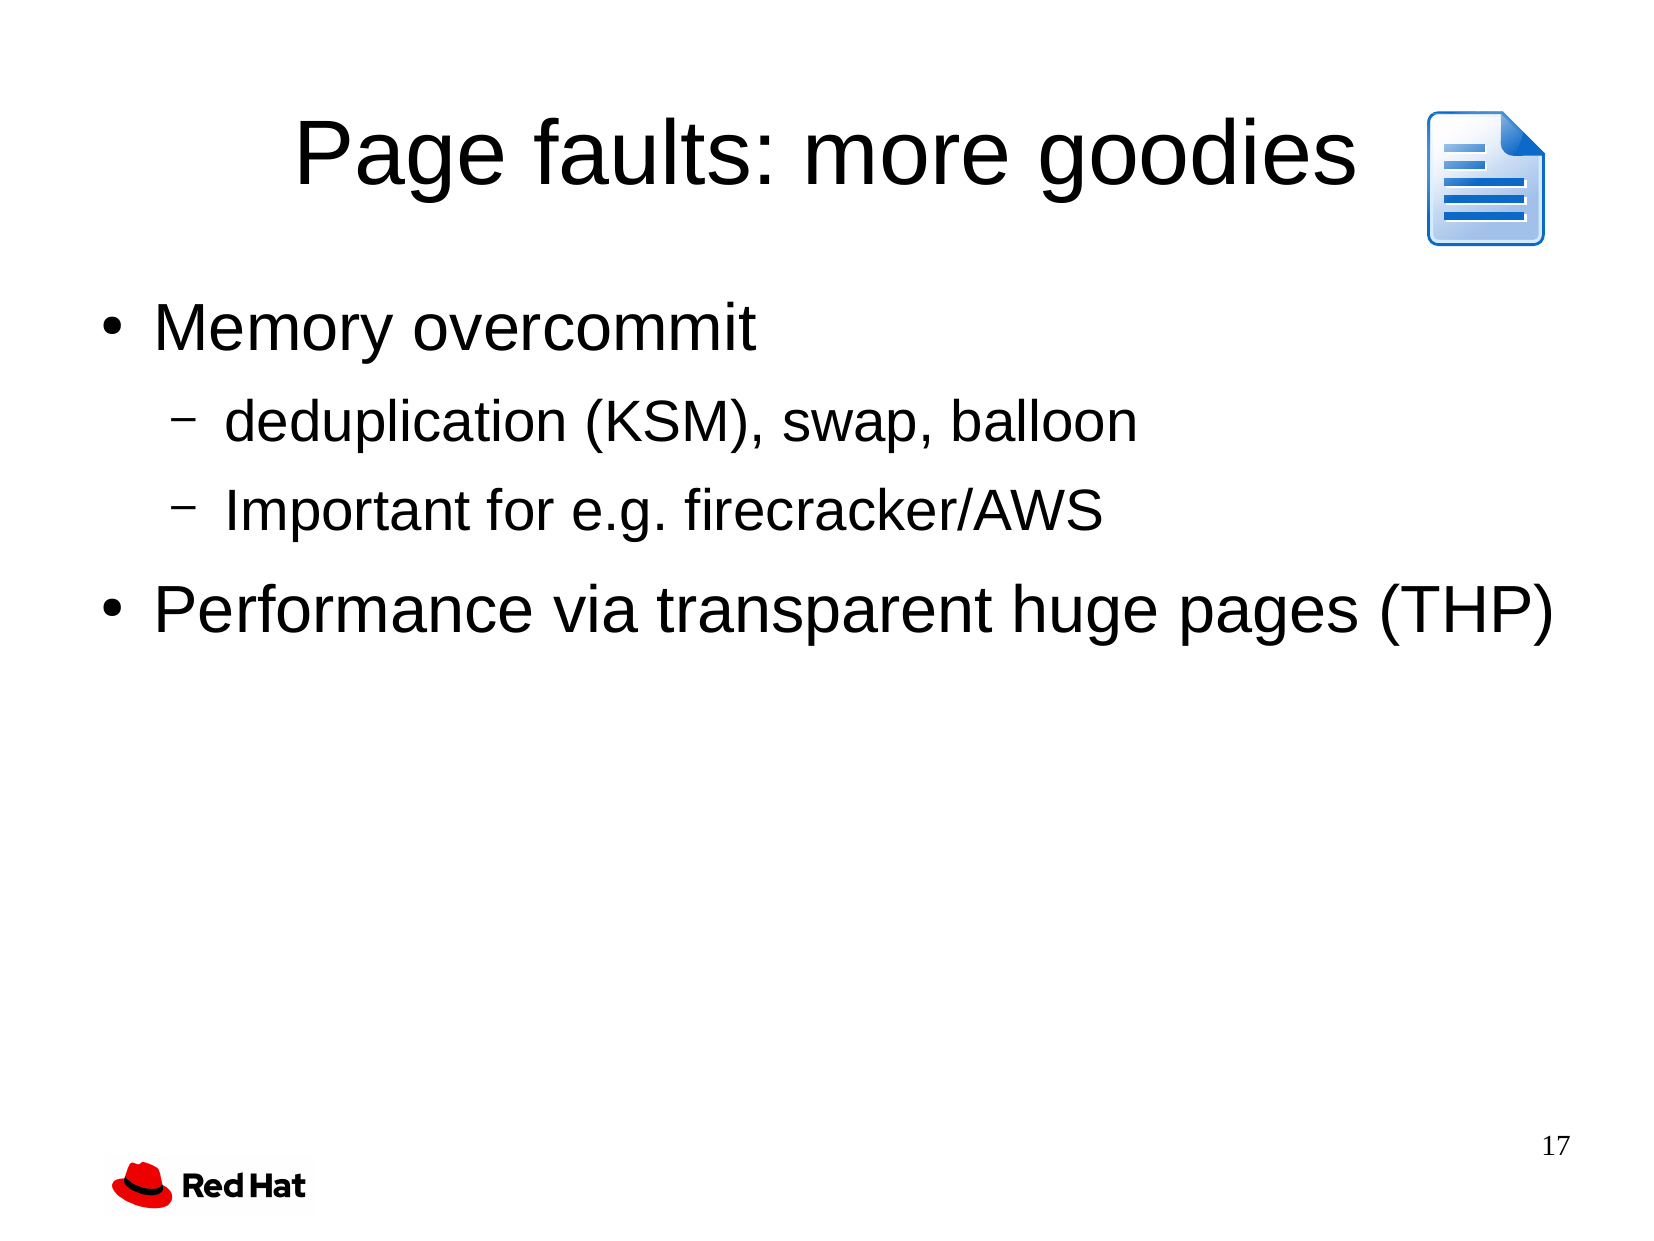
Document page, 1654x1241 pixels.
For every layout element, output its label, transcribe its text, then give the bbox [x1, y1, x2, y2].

picture [105, 1154, 314, 1216]
picture [1410, 105, 1559, 254]
list Memory overcommit deduplication (KSM), swap, balloon Important for e.g. firecracker/AWS Performance via transparent huge pages (THP) [82, 290, 1571, 1010]
title Page faults: more goodies [82, 49, 1571, 257]
